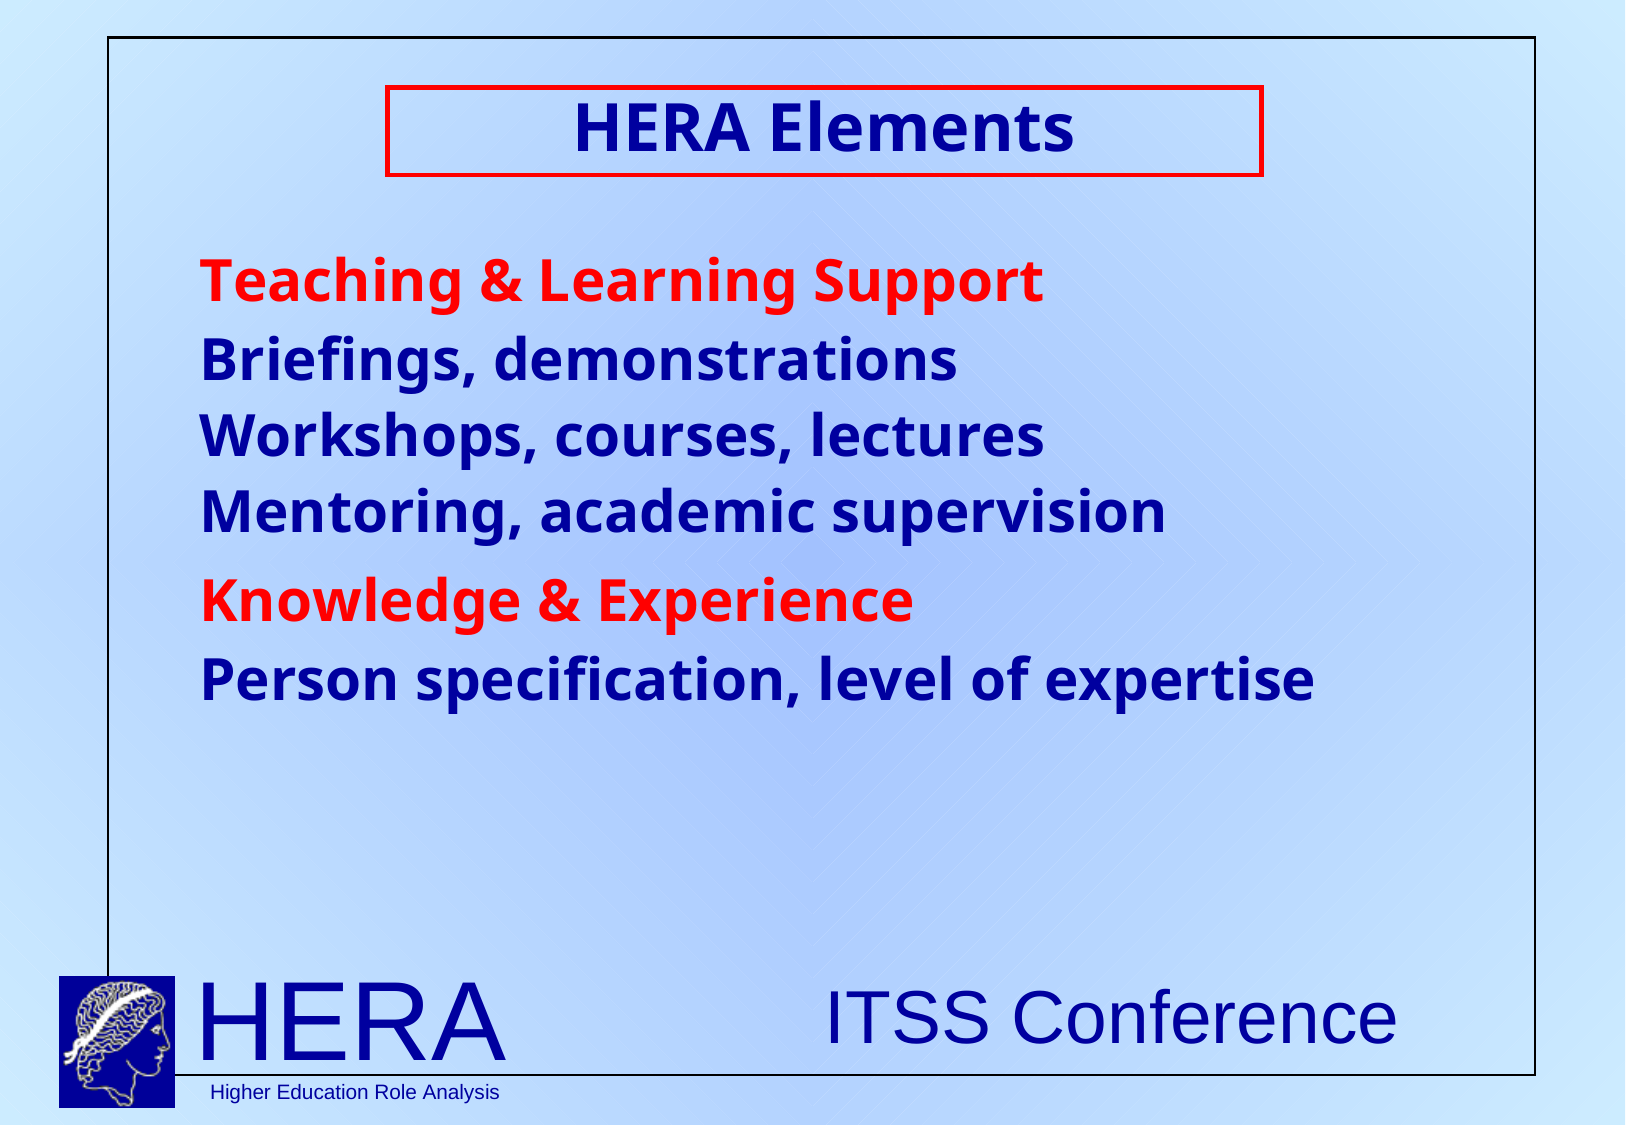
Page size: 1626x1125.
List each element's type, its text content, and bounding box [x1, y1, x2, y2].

text_box Teaching & Learning Support Briefings, demonstrations Workshops, courses, lectures Mentoring, academic supervision Knowledge & Experience Person specification, level of expertise [137, 249, 1413, 717]
picture [59, 976, 175, 1108]
text_box HERA Elements [387, 87, 1262, 175]
